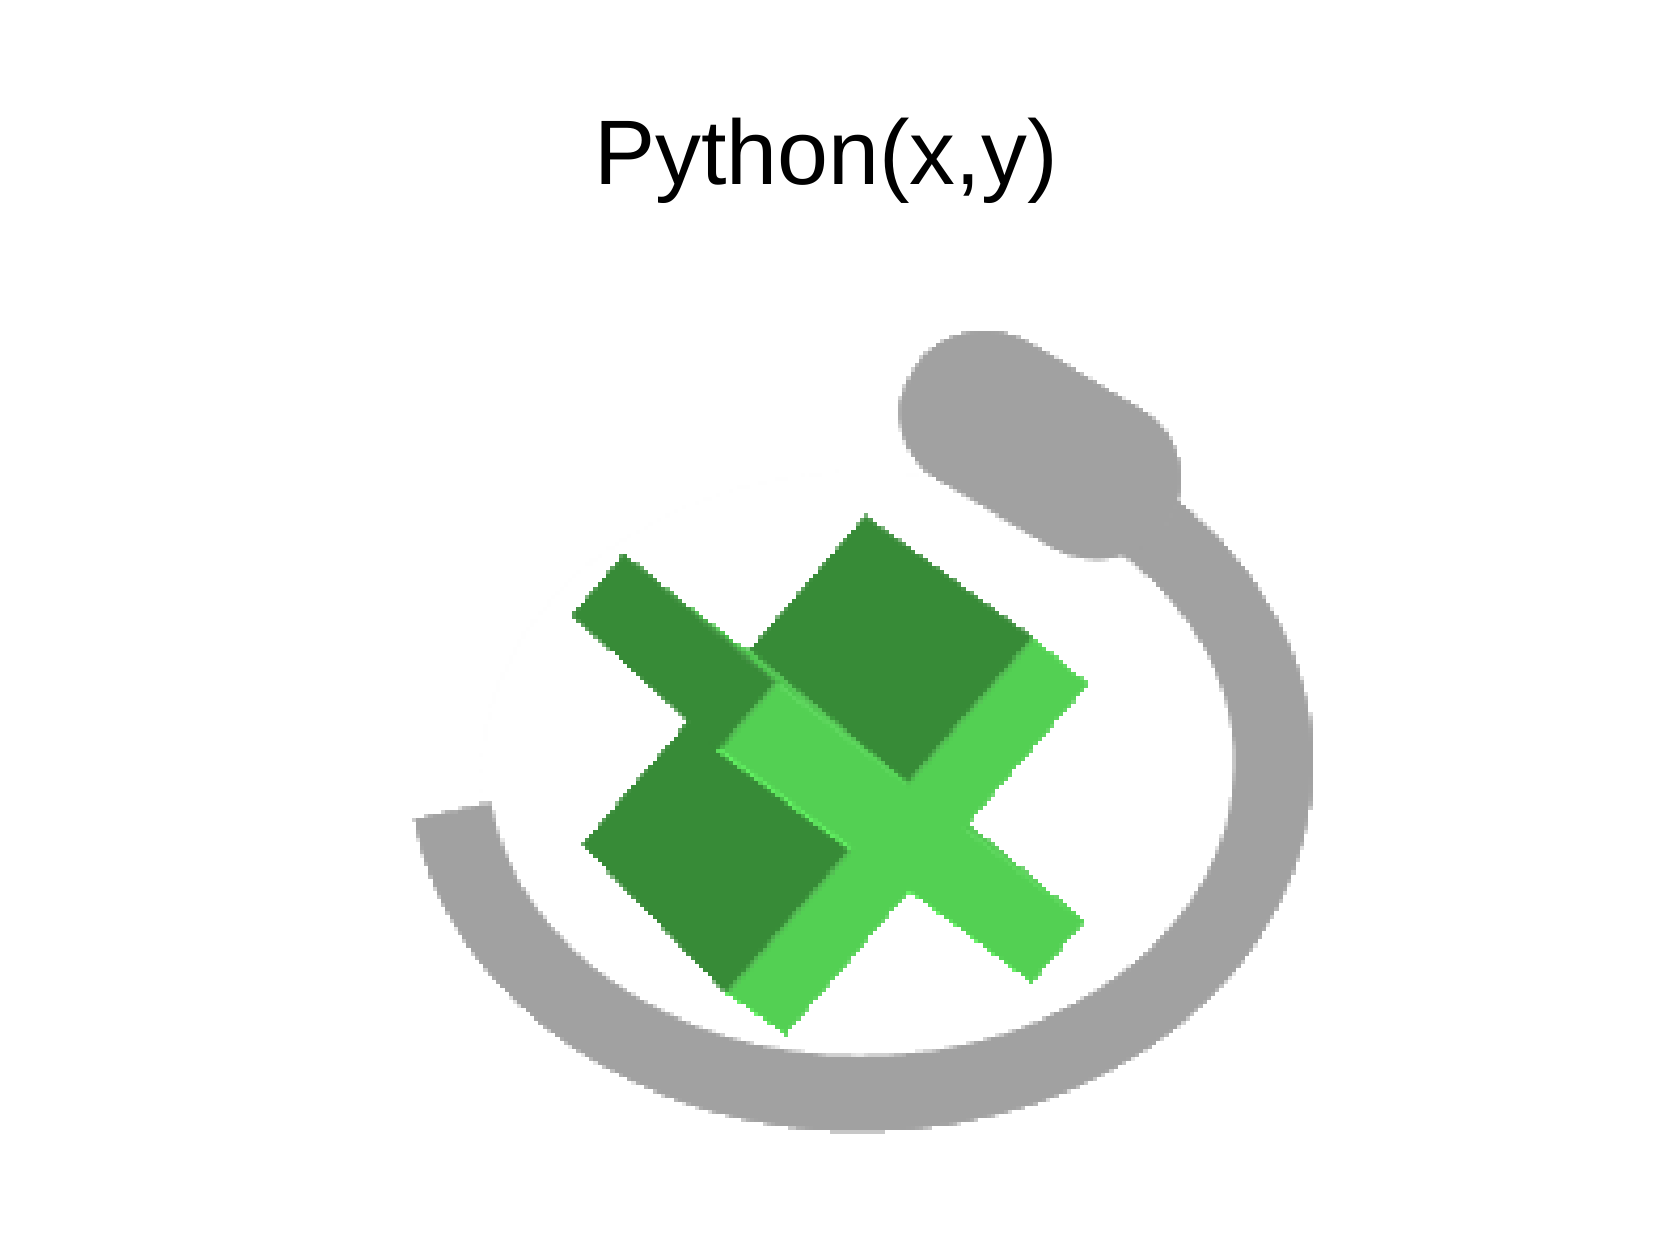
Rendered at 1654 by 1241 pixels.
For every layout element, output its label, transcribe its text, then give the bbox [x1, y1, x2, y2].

title Python(x,y) [82, 49, 1571, 257]
picture [412, 299, 1313, 1163]
